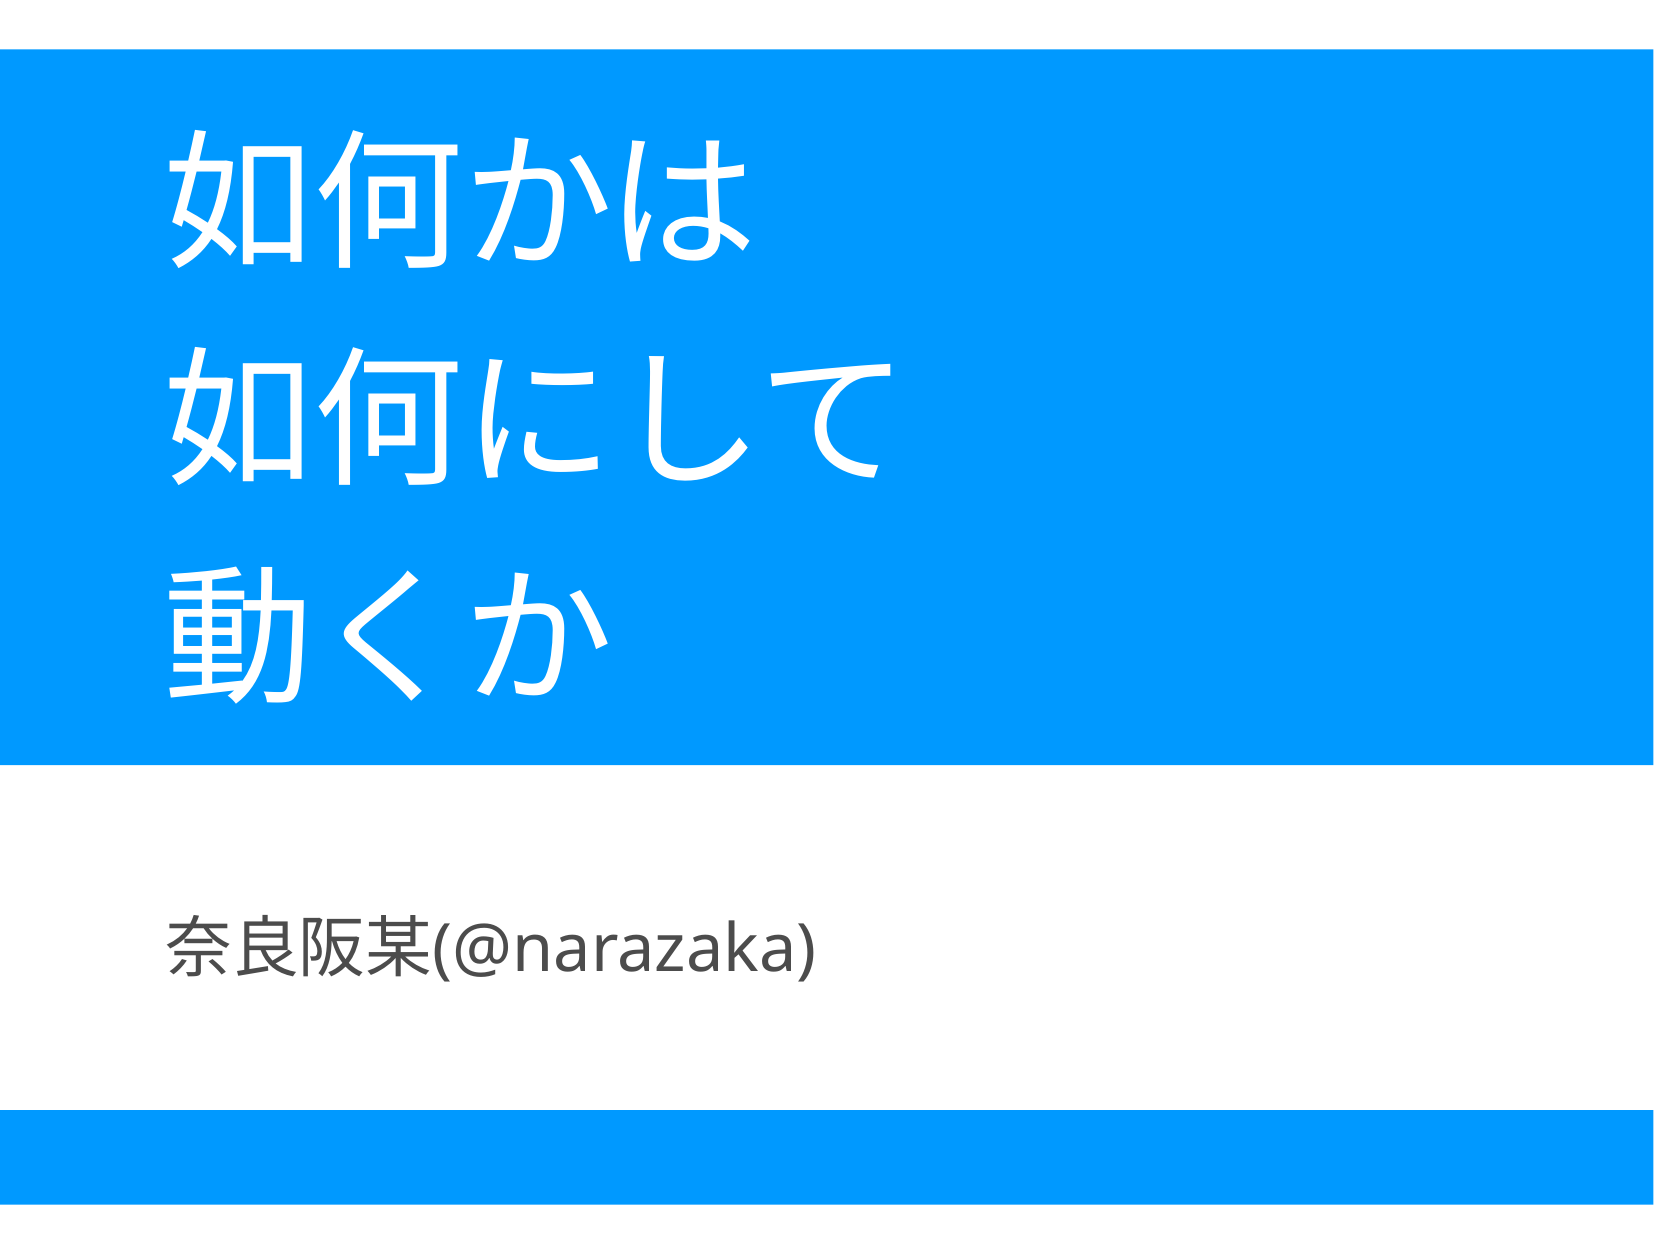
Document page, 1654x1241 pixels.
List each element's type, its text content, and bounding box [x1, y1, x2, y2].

title 如何かは 如何にして 動くか [163, 74, 1654, 743]
list 奈良阪某(@narazaka) [165, 894, 1654, 1178]
